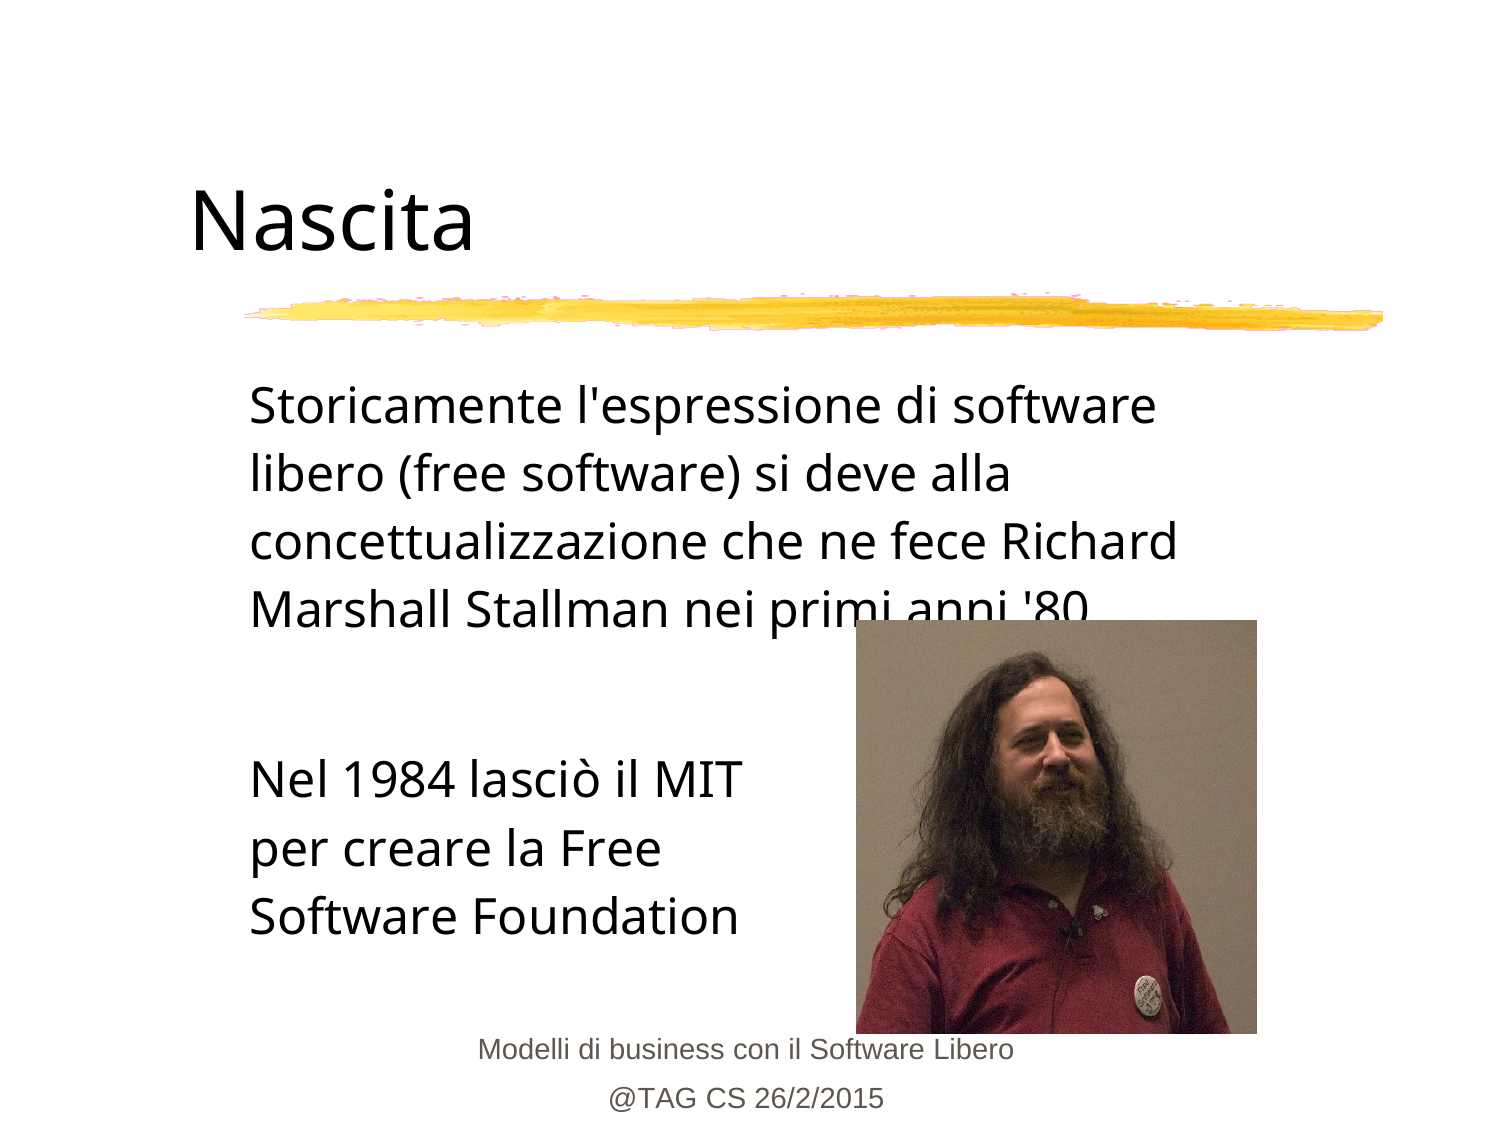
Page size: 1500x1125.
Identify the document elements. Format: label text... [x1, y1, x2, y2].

list Storicamente l'espressione di software libero (free software) si deve alla concettualizzazione che ne fece Richard Marshall Stallman nei primi anni '80 Nel 1984 lasciò il MIT per creare la Free Software Foundation [181, 362, 1312, 954]
picture [244, 288, 1383, 339]
title Nascita [174, 147, 1330, 296]
picture [856, 620, 1257, 1034]
